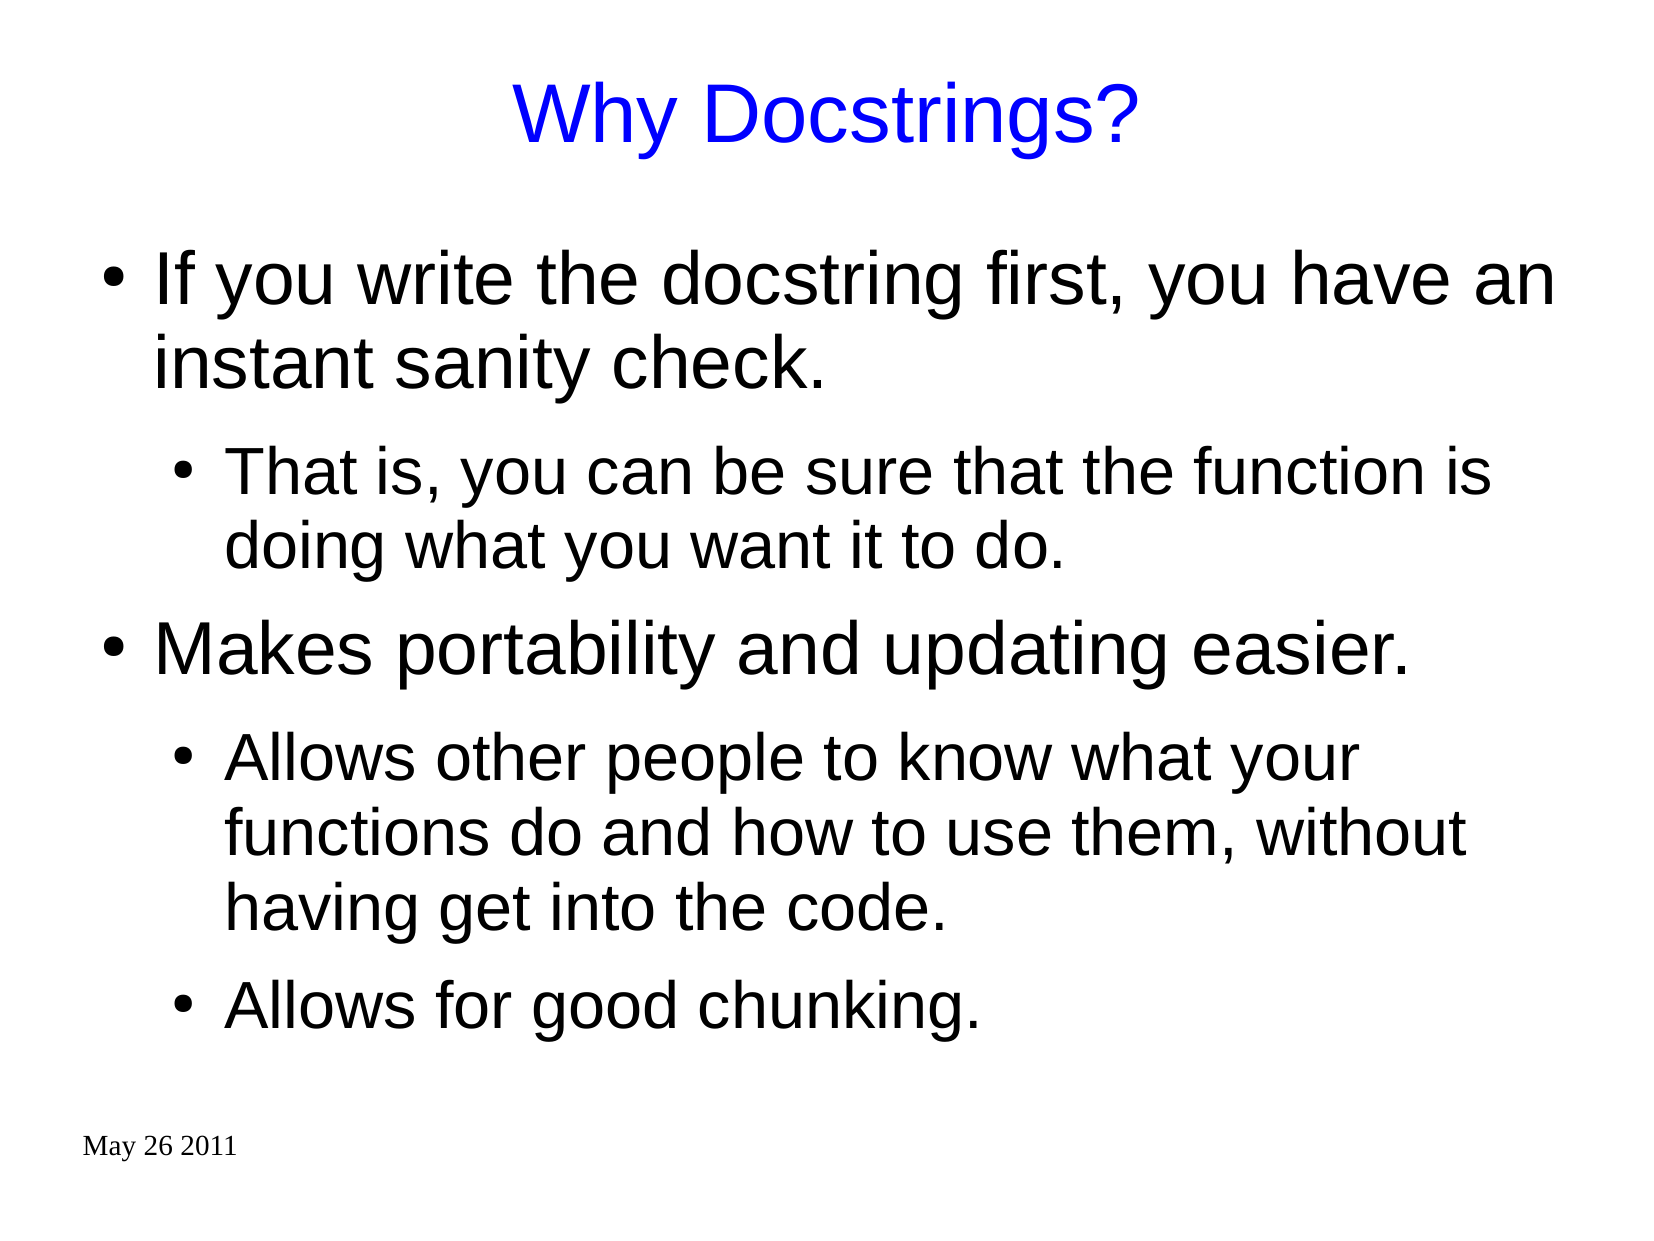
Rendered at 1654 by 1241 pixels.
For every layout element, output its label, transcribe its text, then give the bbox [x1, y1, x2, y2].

title Why Docstrings? [82, 49, 1571, 178]
list If you write the docstring first, you have an instant sanity check. That is, you can be sure that the function is doing what you want it to do. Makes portability and updating easier. Allows other people to know what your functions do and how to use them, without having get into the code. Allows for good chunking. [82, 236, 1571, 1109]
